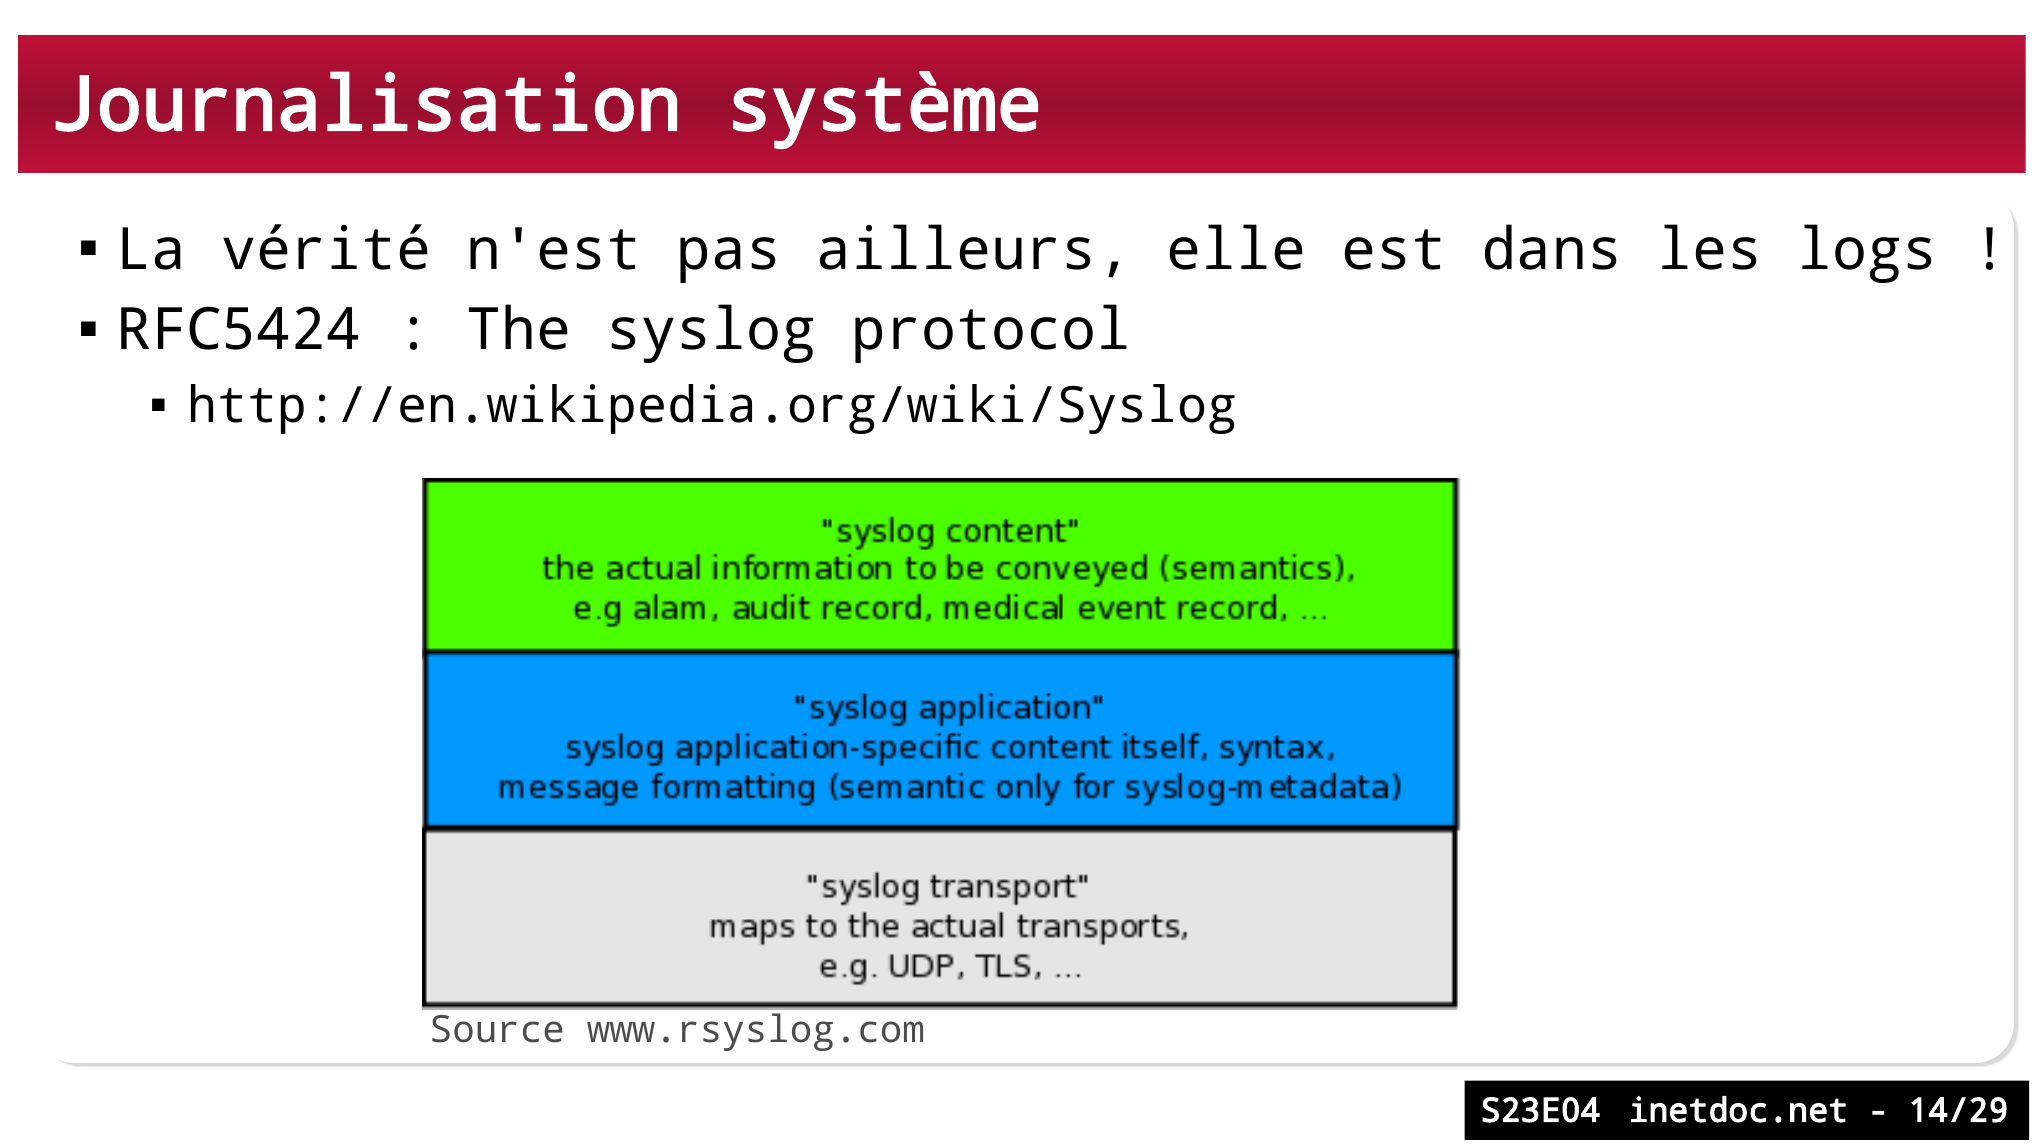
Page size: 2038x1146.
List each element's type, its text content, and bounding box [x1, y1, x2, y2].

picture [422, 478, 1463, 1010]
text_box S23E04 inetdoc.net - <numéro>/29 [1464, 1080, 2030, 1140]
text_box Journalisation système [17, 35, 2026, 174]
text_box Source www.rsyslog.com [395, 968, 940, 1098]
text_box La vérité n'est pas ailleurs, elle est dans les logs ! RFC5424 : The syslog protocol http://en.wikipedia.org/wiki/Syslog [35, 188, 2014, 1064]
